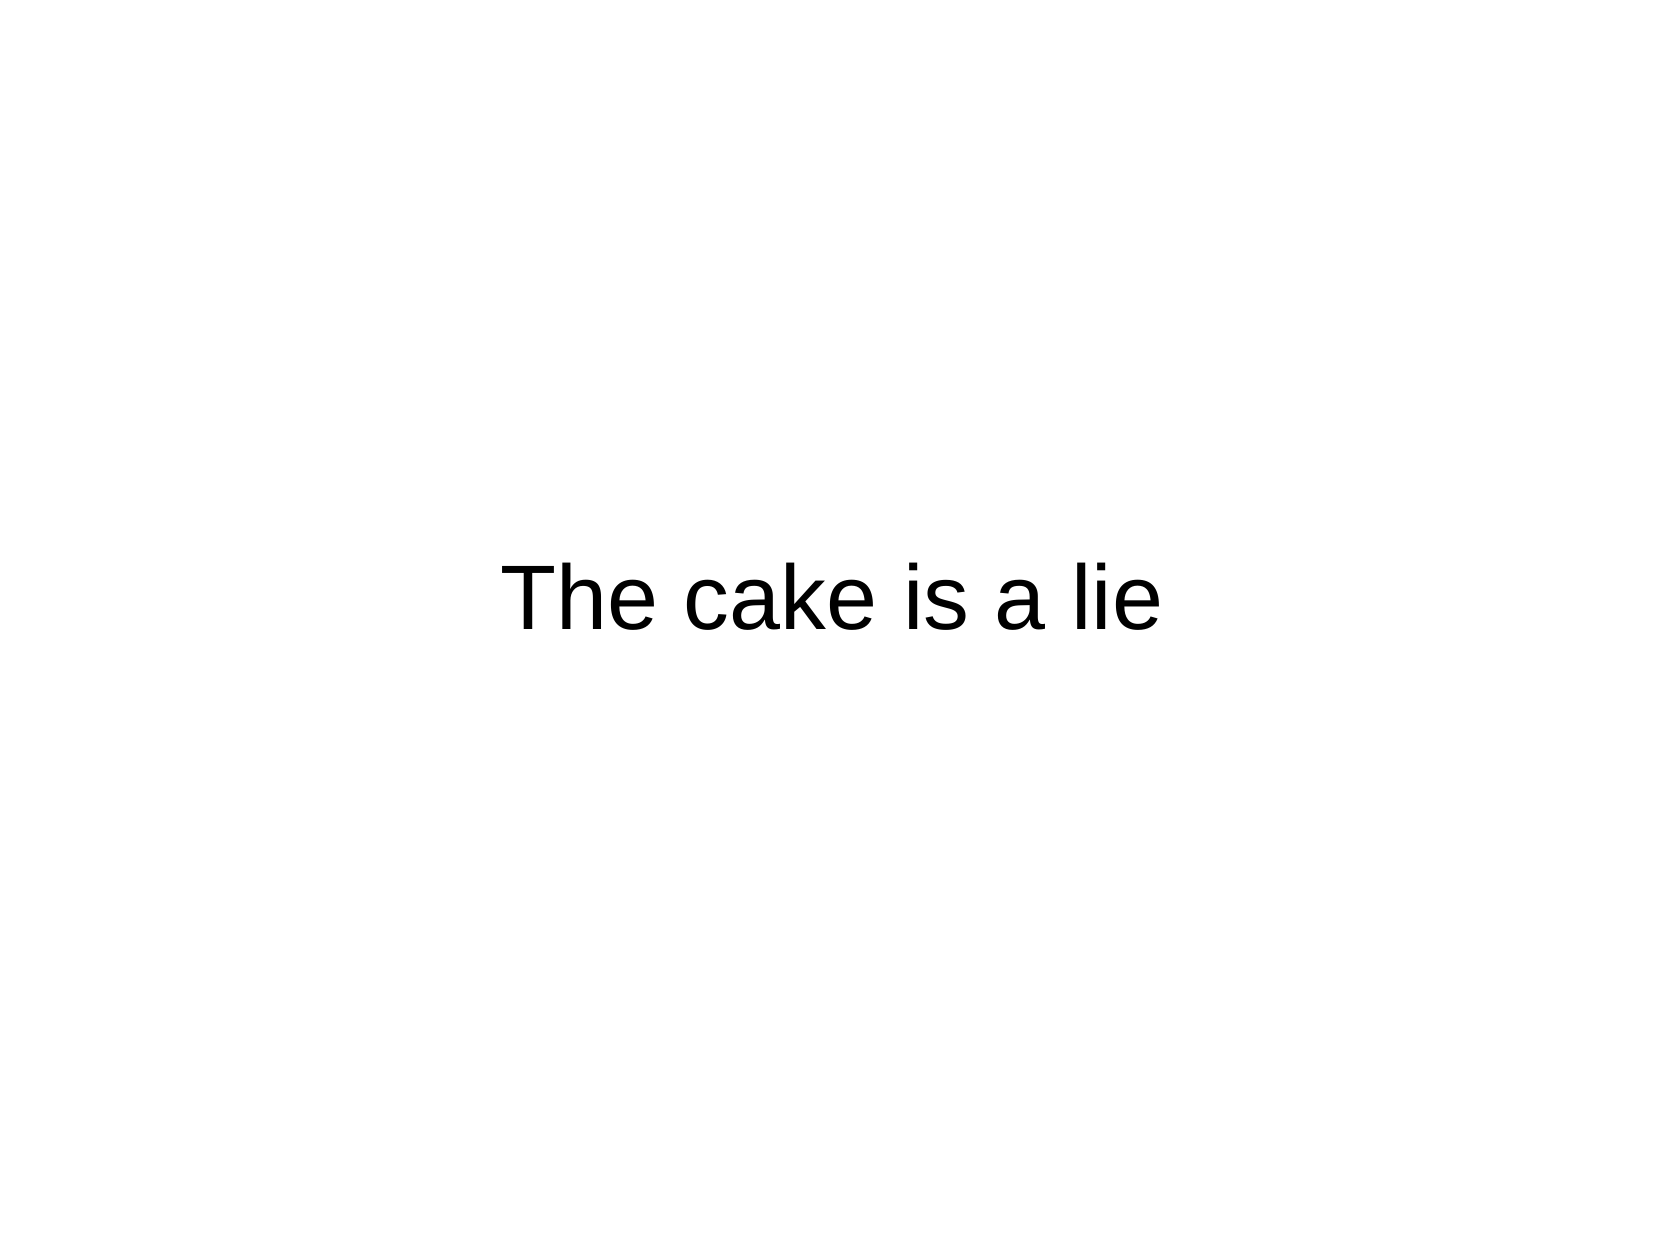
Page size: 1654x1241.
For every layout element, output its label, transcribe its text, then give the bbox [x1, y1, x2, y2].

title The cake is a lie [88, 501, 1577, 695]
